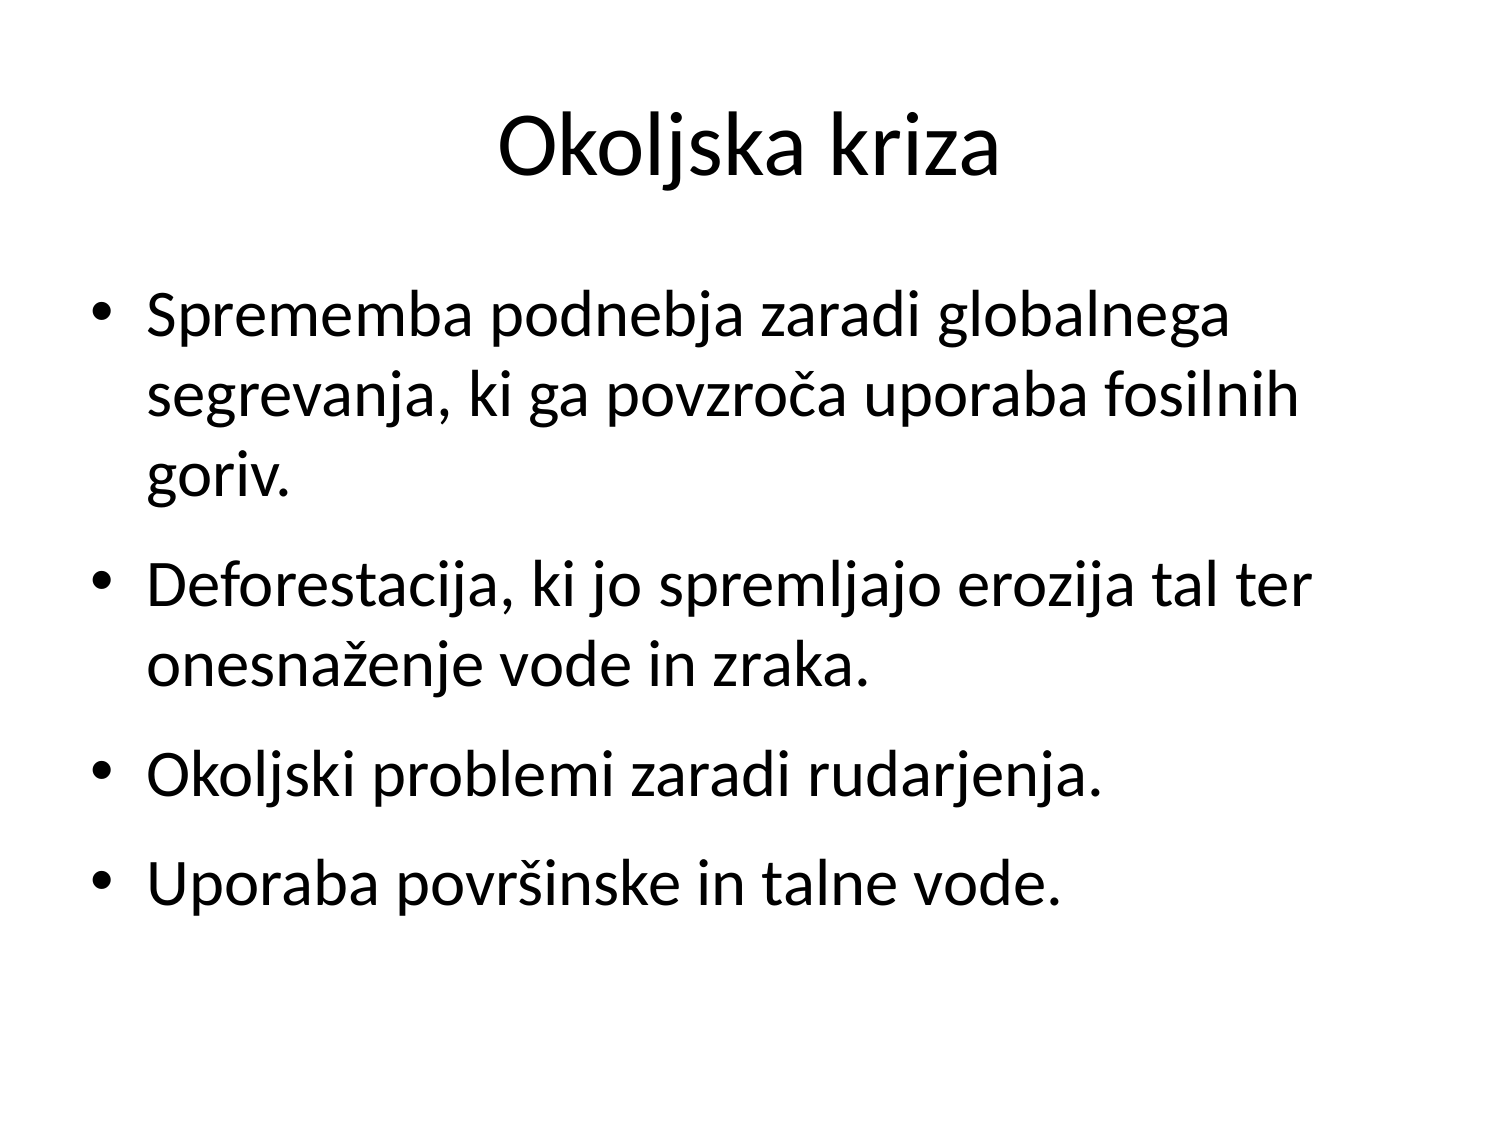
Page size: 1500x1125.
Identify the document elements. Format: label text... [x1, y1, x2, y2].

list Sprememba podnebja zaradi globalnega segrevanja, ki ga povzroča uporaba fosilnih goriv. Deforestacija, ki jo spremljajo erozija tal ter onesnaženje vode in zraka. Okoljski problemi zaradi rudarjenja. Uporaba površinske in talne vode. [75, 262, 1425, 1005]
title Okoljska kriza [75, 45, 1425, 233]
